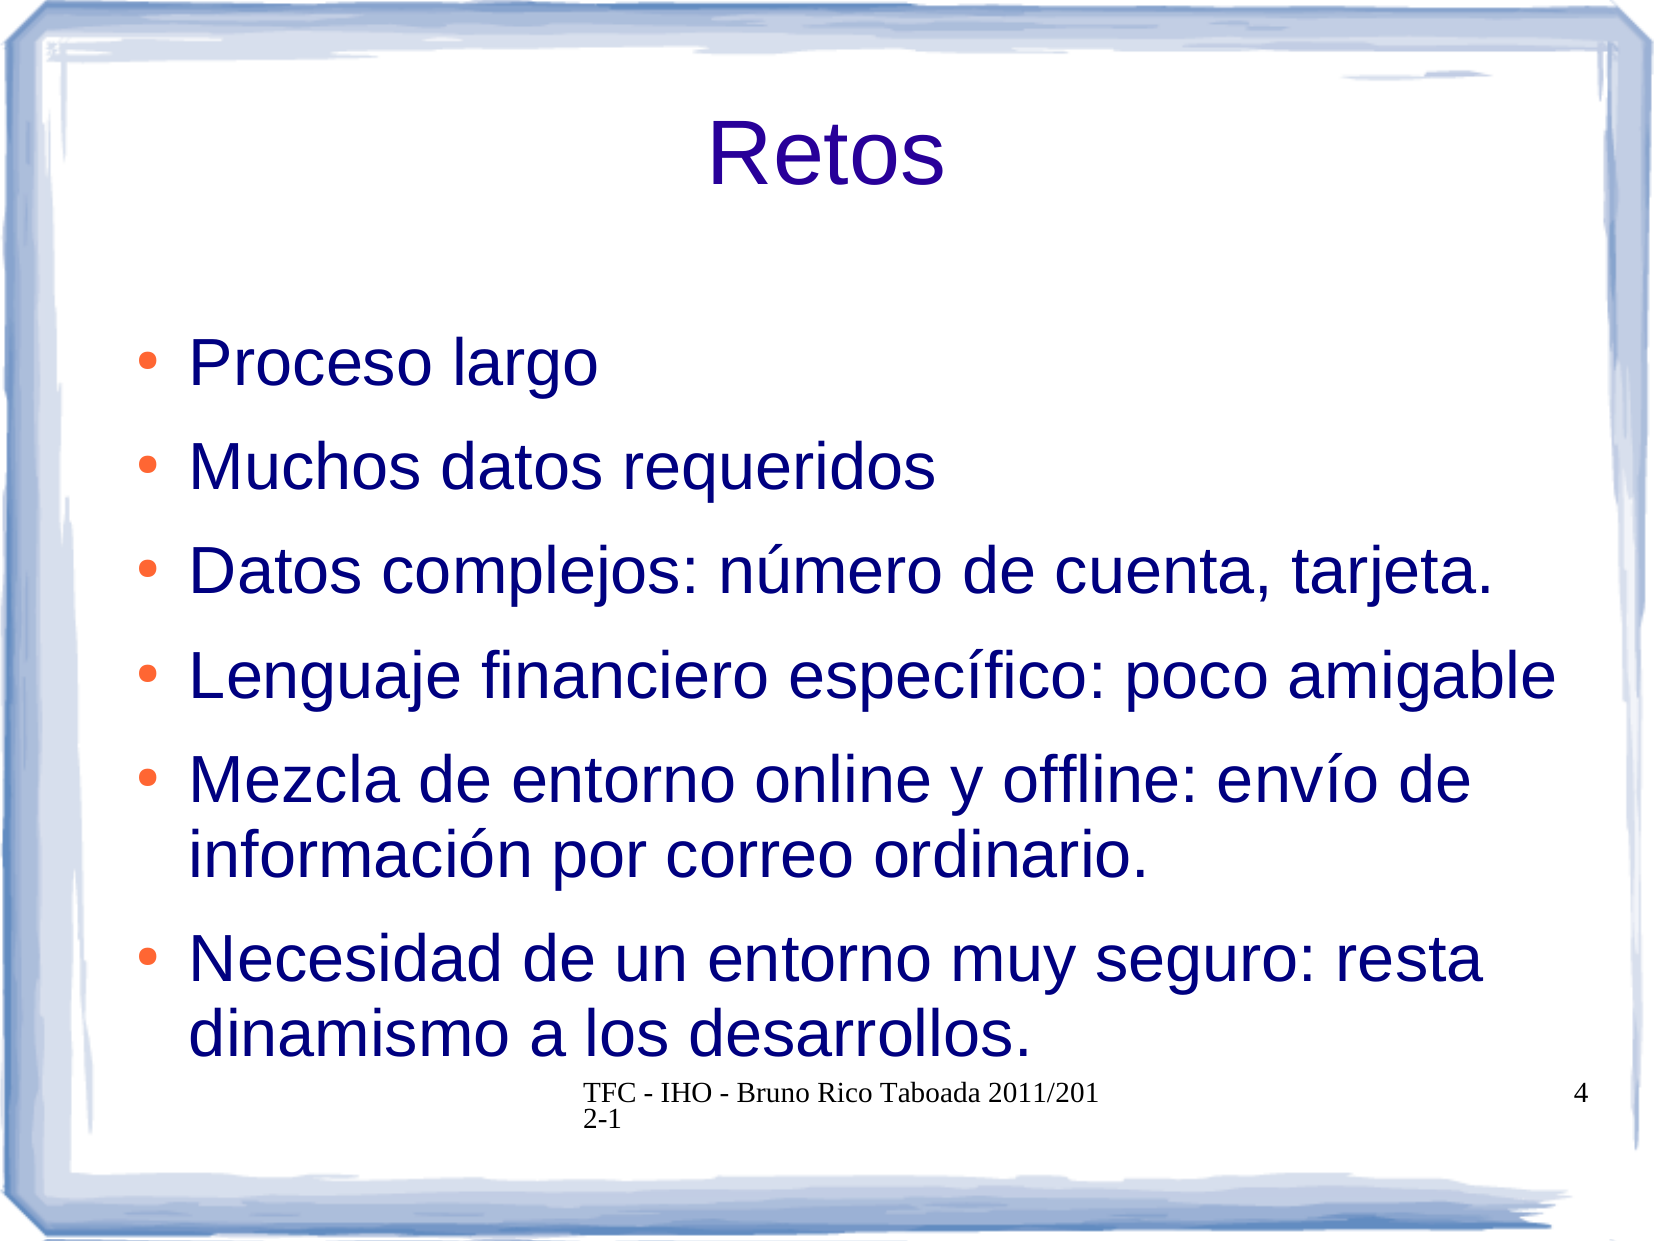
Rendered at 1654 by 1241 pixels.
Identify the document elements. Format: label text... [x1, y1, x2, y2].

list Proceso largo Muchos datos requeridos Datos complejos: número de cuenta, tarjeta. Lenguaje financiero específico: poco amigable Mezcla de entorno online y offline: envío de información por correo ordinario. Necesidad de un entorno muy seguro: resta dinamismo a los desarrollos. [118, 324, 1571, 1167]
picture [0, 0, 1654, 1241]
title Retos [82, 49, 1571, 257]
